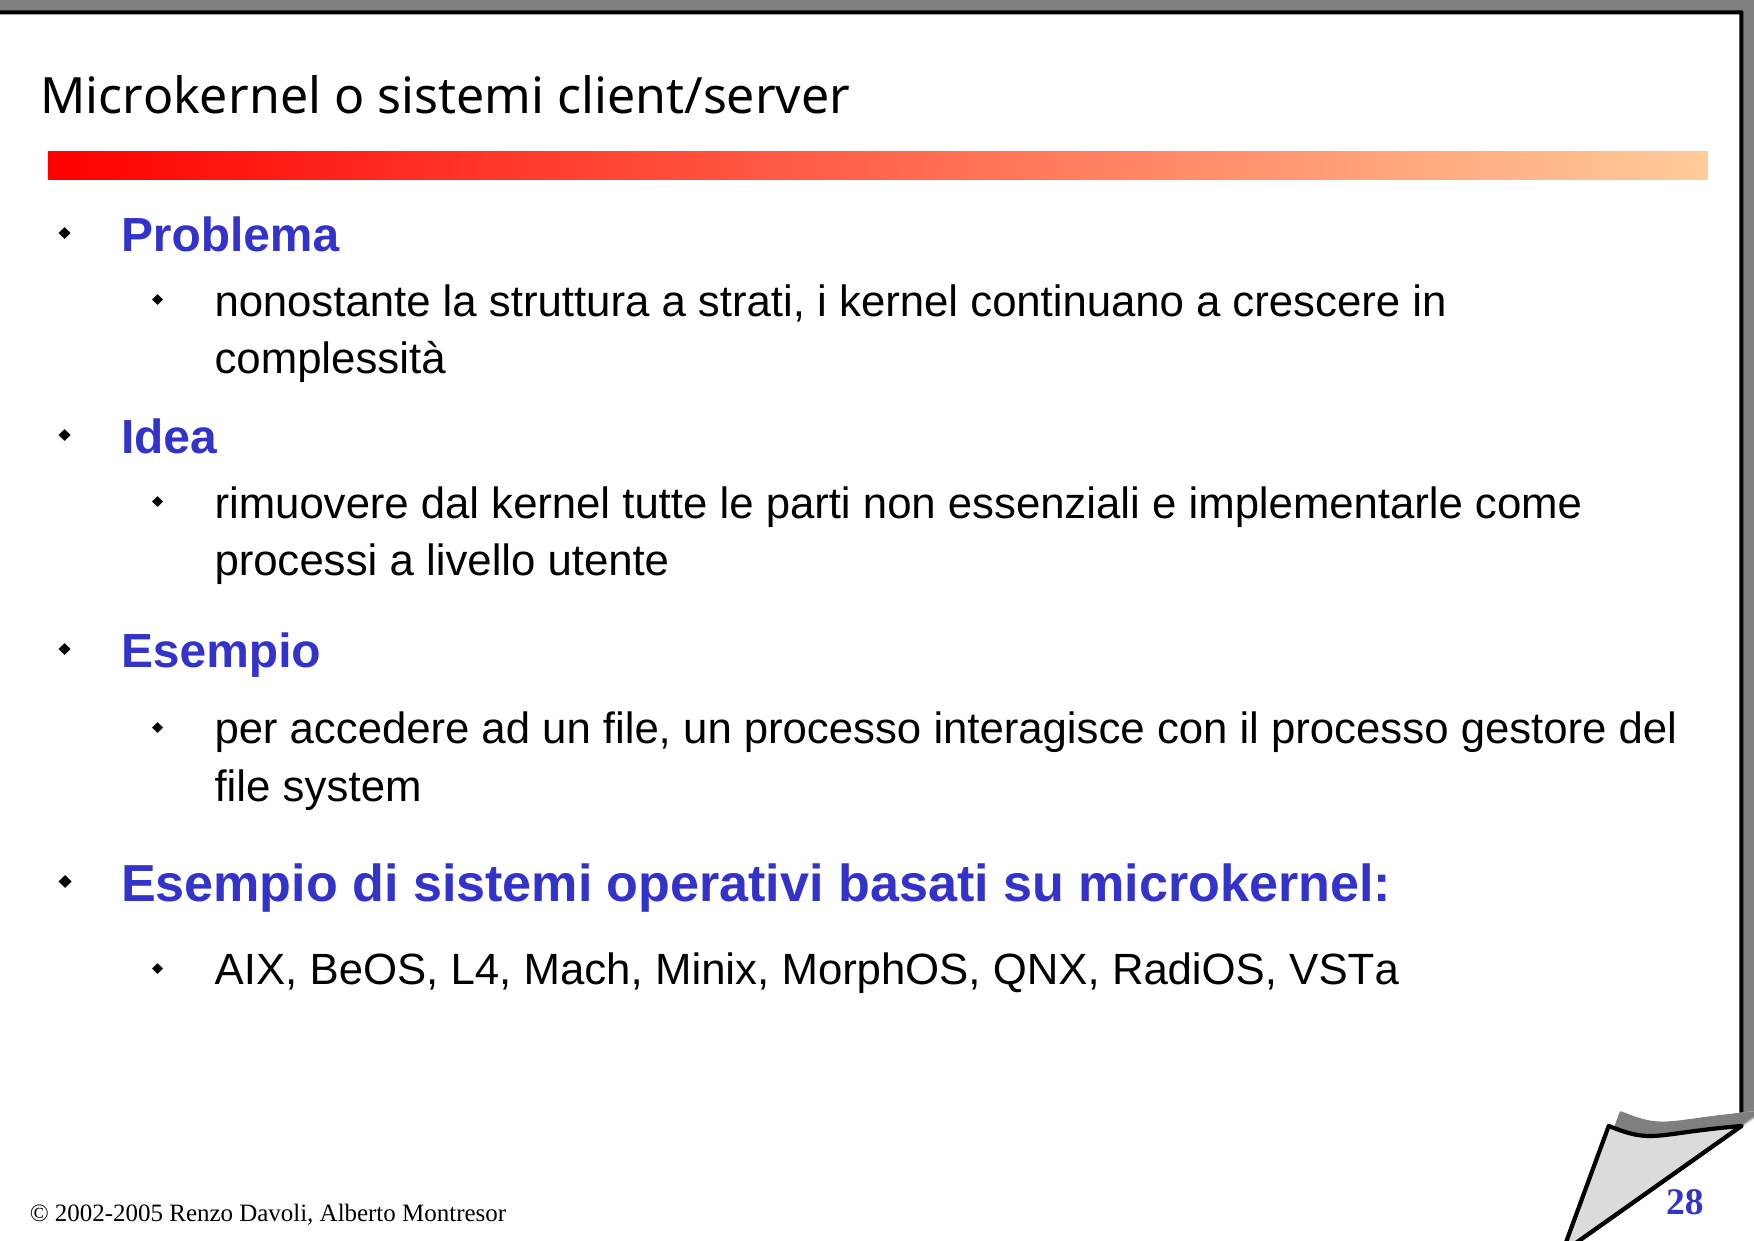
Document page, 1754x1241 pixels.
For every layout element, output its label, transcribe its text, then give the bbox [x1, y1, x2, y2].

list Problema nonostante la struttura a strati, i kernel continuano a crescere in complessità Idea rimuovere dal kernel tutte le parti non essenziali e implementarle come processi a livello utente Esempio per accedere ad un file, un processo interagisce con il processo gestore del file system Esempio di sistemi operativi basati su microkernel: AIX, BeOS, L4, Mach, Minix, MorphOS, QNX, RadiOS, VSTa [58, 206, 1696, 997]
title Microkernel o sistemi client/server [40, 49, 1714, 144]
